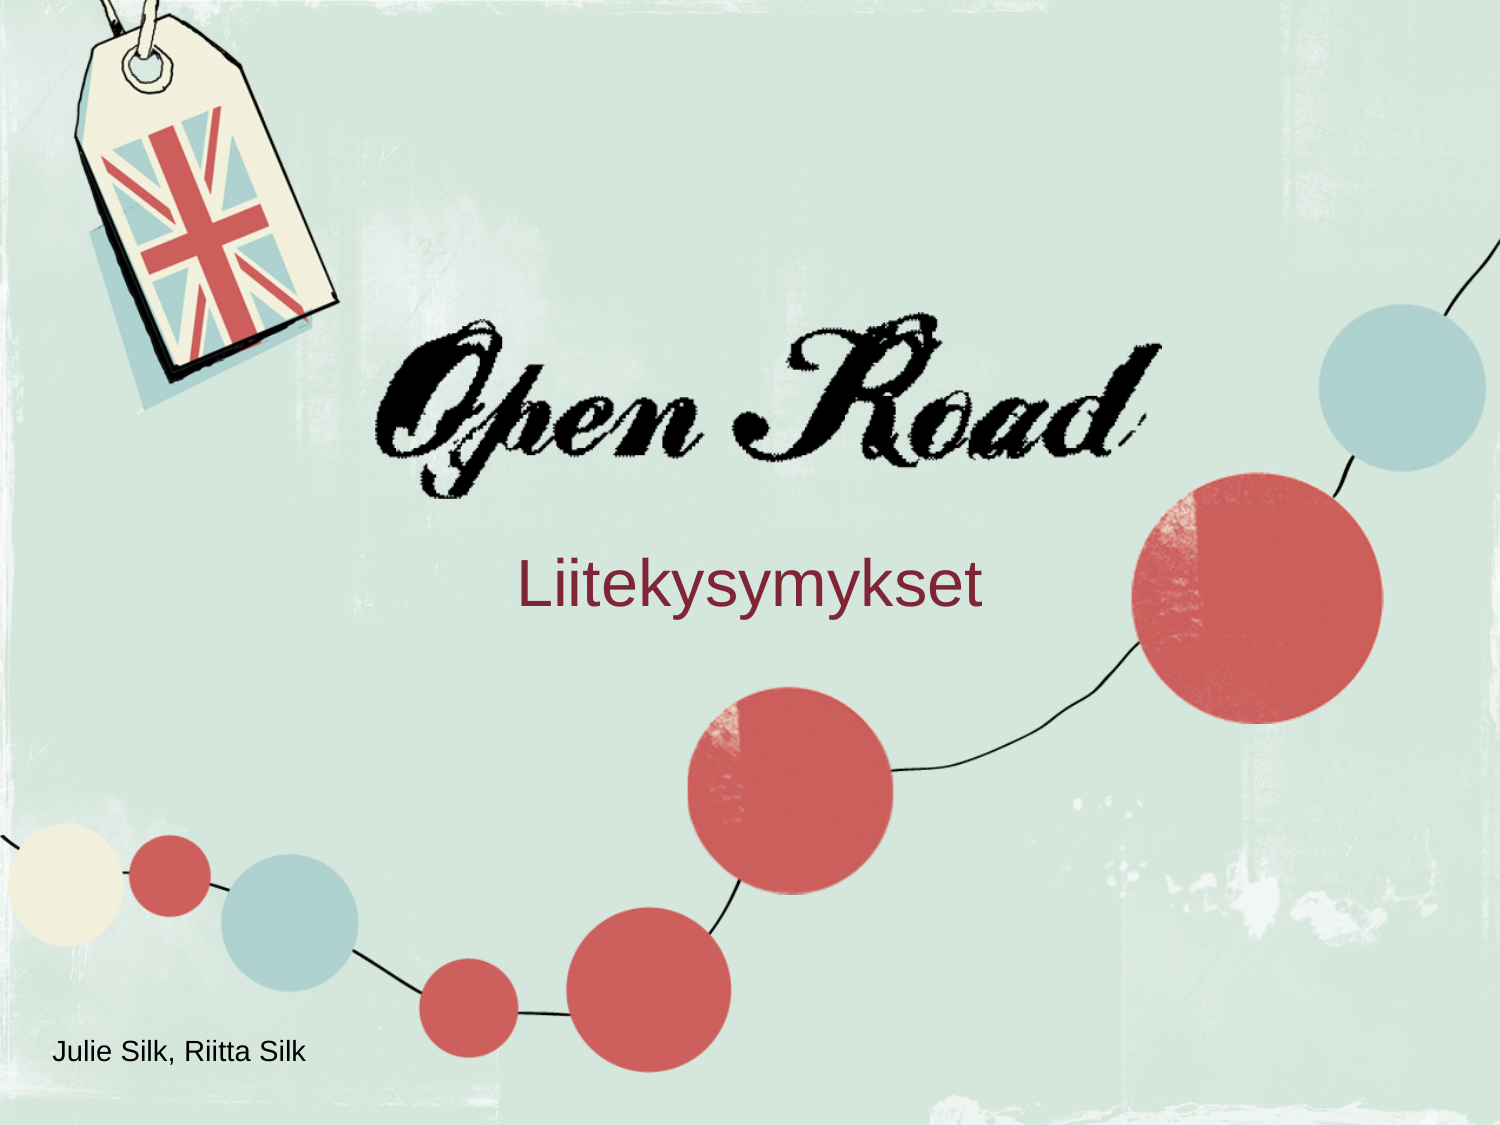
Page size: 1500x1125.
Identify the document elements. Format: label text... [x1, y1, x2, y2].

picture [0, 0, 1500, 1125]
text_box Liitekysymykset [37, 532, 1463, 628]
title [112, 99, 1388, 288]
text_box Julie Silk, Riitta Silk [37, 1024, 1476, 1076]
